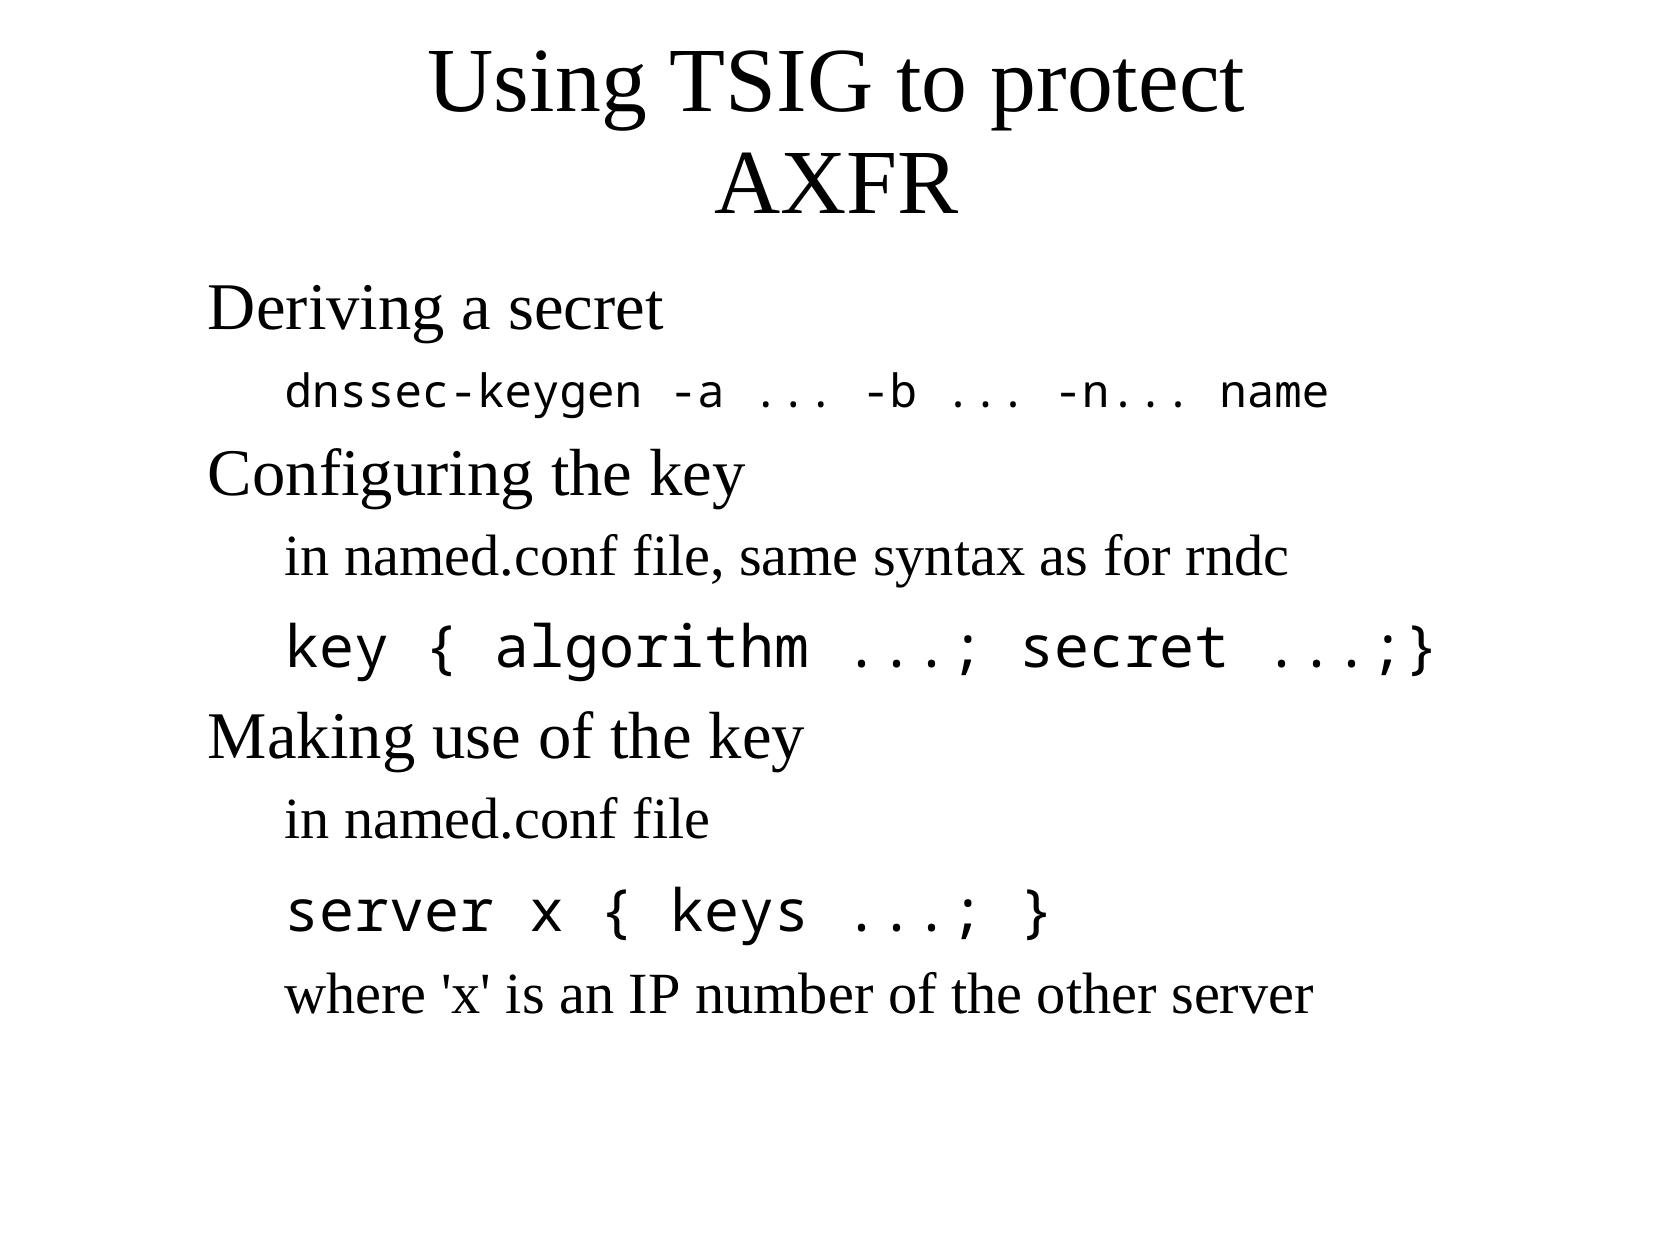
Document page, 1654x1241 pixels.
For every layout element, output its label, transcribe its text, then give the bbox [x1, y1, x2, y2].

title Using TSIG to protect AXFR [412, 12, 1413, 250]
list Deriving a secret dnssec-keygen -a ... -b ... -n... name Configuring the key in named.conf file, same syntax as for rndc key { algorithm ...; secret ...;} Making use of the key in named.conf file server x { keys ...; } where 'x' is an IP number of the other server [174, 262, 1463, 1173]
